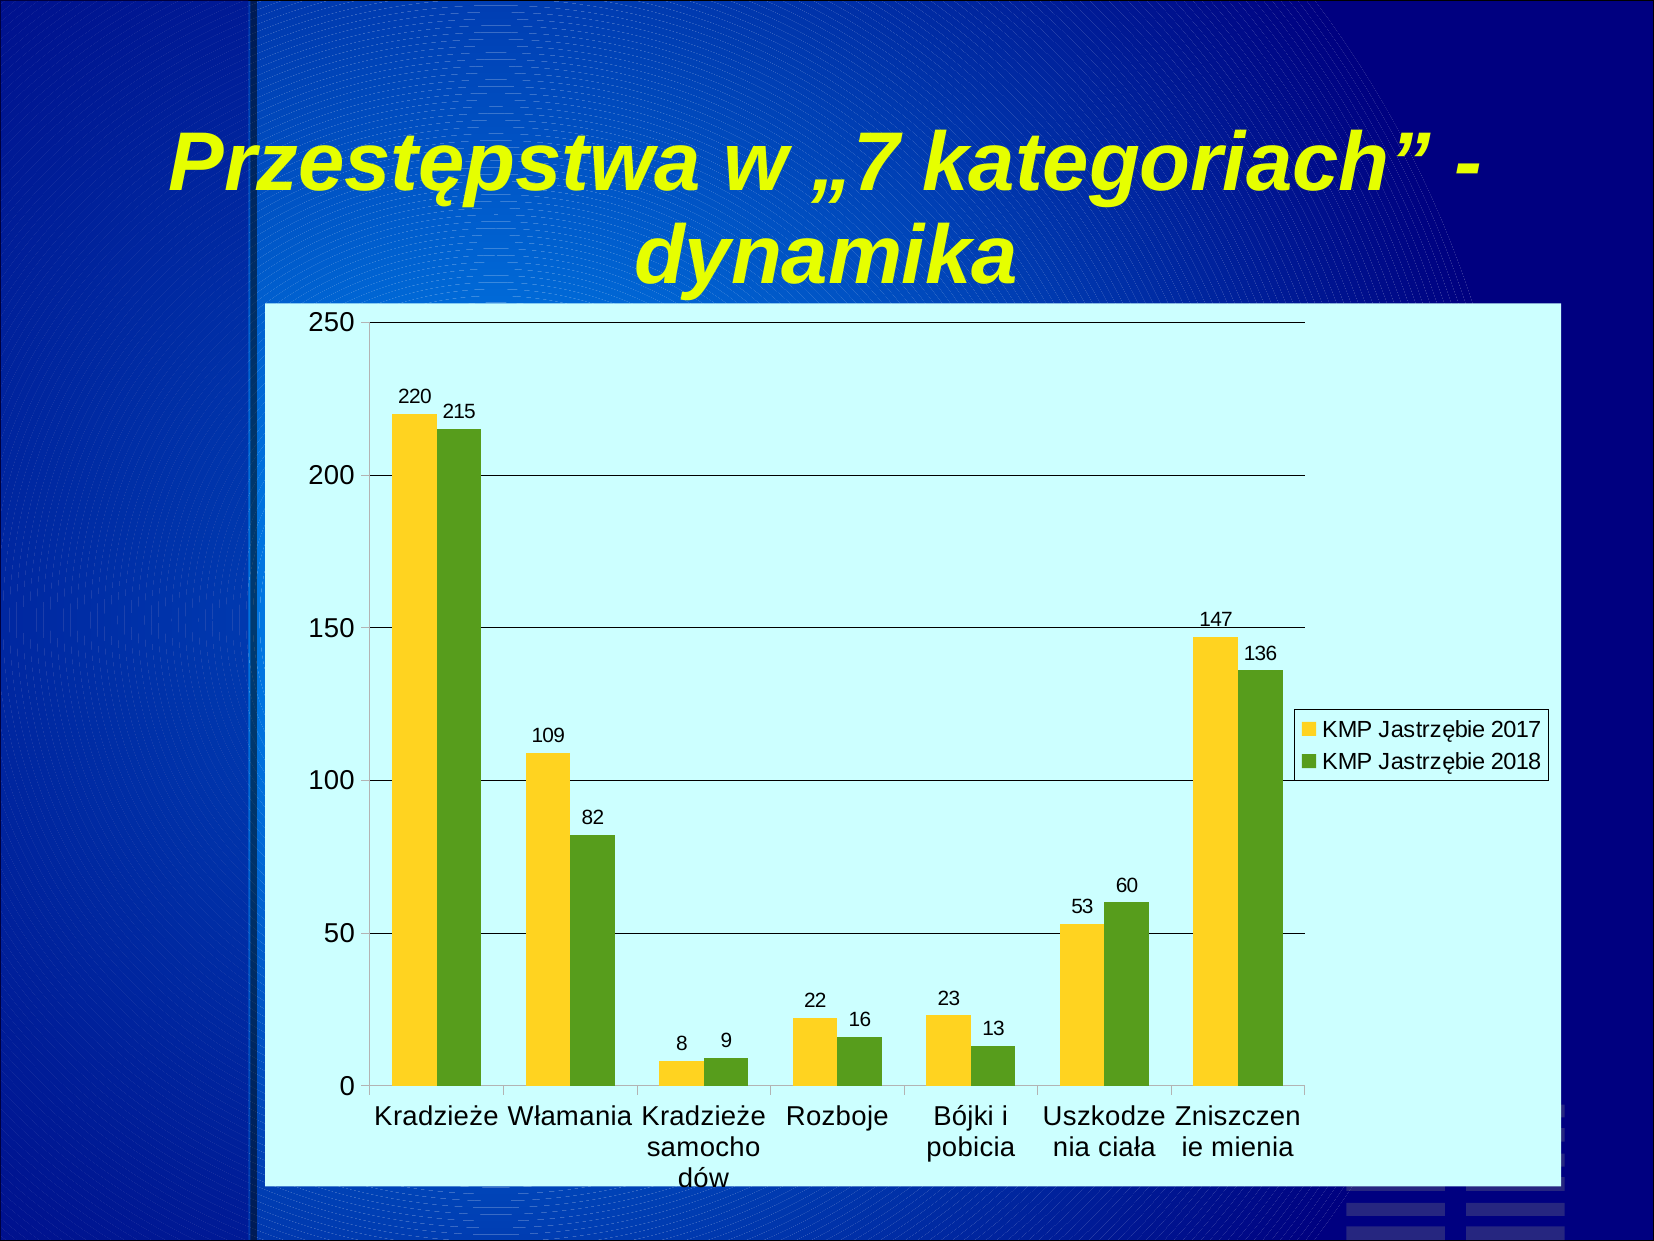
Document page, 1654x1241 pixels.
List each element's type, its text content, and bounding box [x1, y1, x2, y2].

chart [265, 303, 1562, 1194]
title Przestępstwa w „7 kategoriach” - dynamika [119, 104, 1533, 313]
